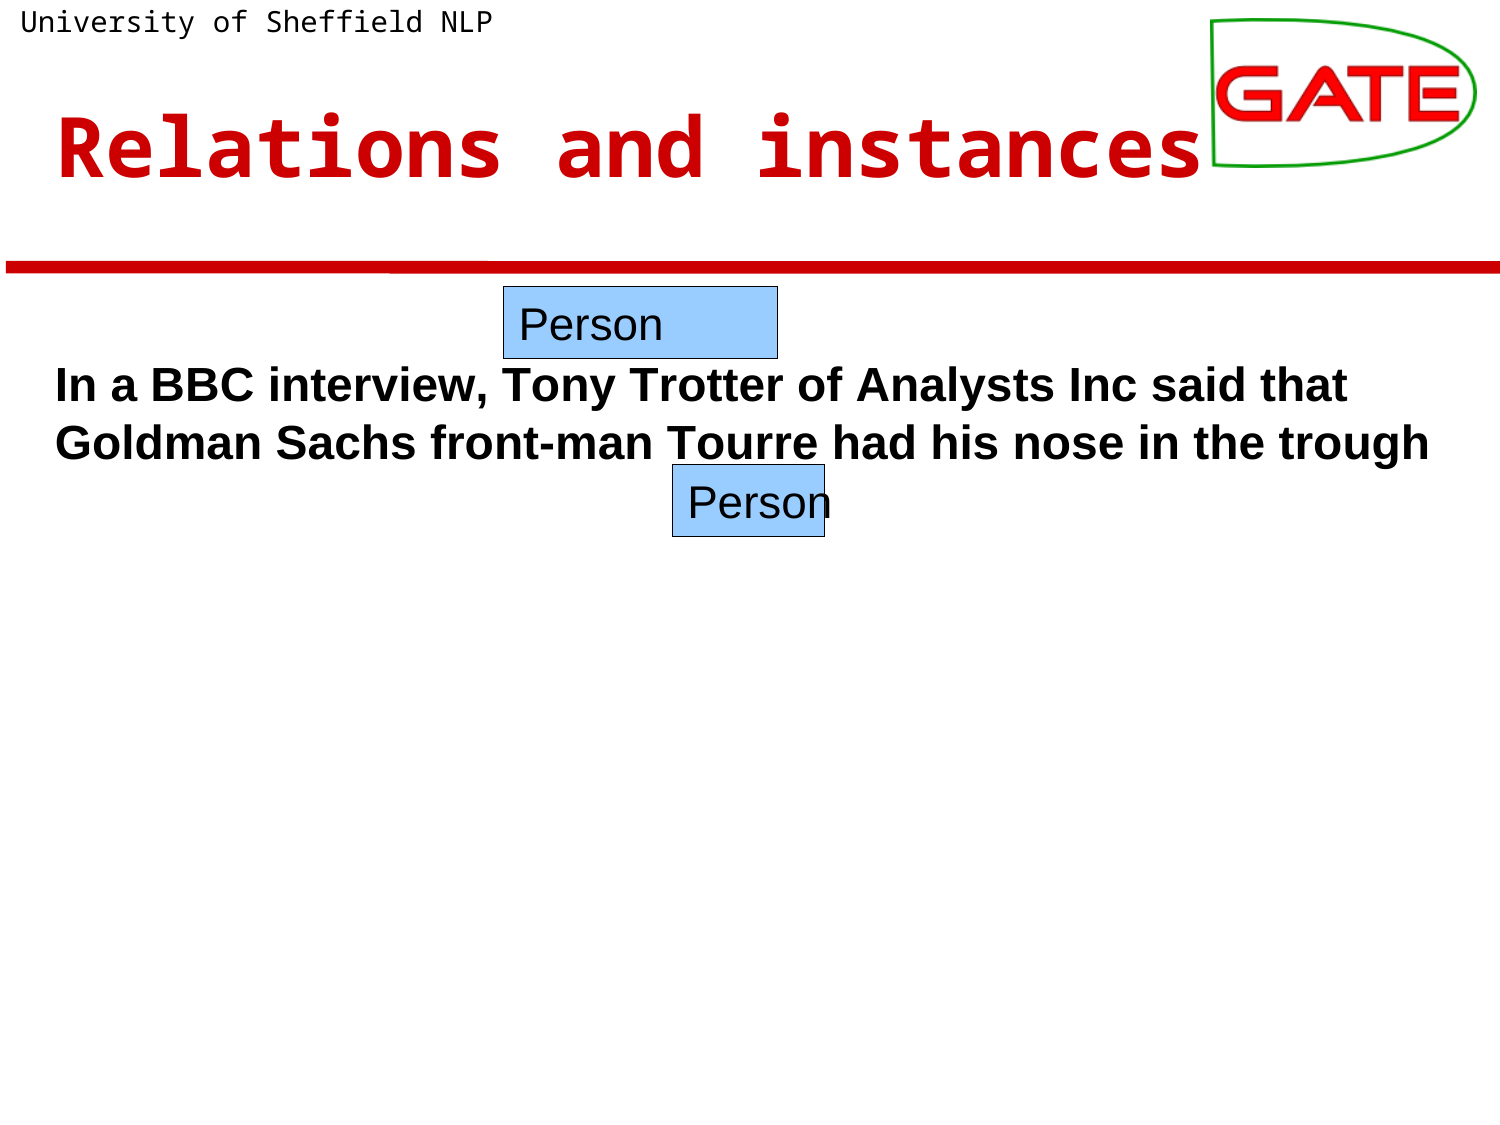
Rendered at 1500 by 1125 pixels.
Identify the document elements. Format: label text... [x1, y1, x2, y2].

text_box Person [503, 286, 778, 359]
text_box In a BBC interview, Tony Trotter of Analysts Inc said that Goldman Sachs front-man Tourre had his nose in the trough [40, 346, 1477, 477]
title Relations and instances [41, 37, 1391, 254]
picture [1210, 18, 1477, 168]
text_box Person [672, 464, 825, 537]
